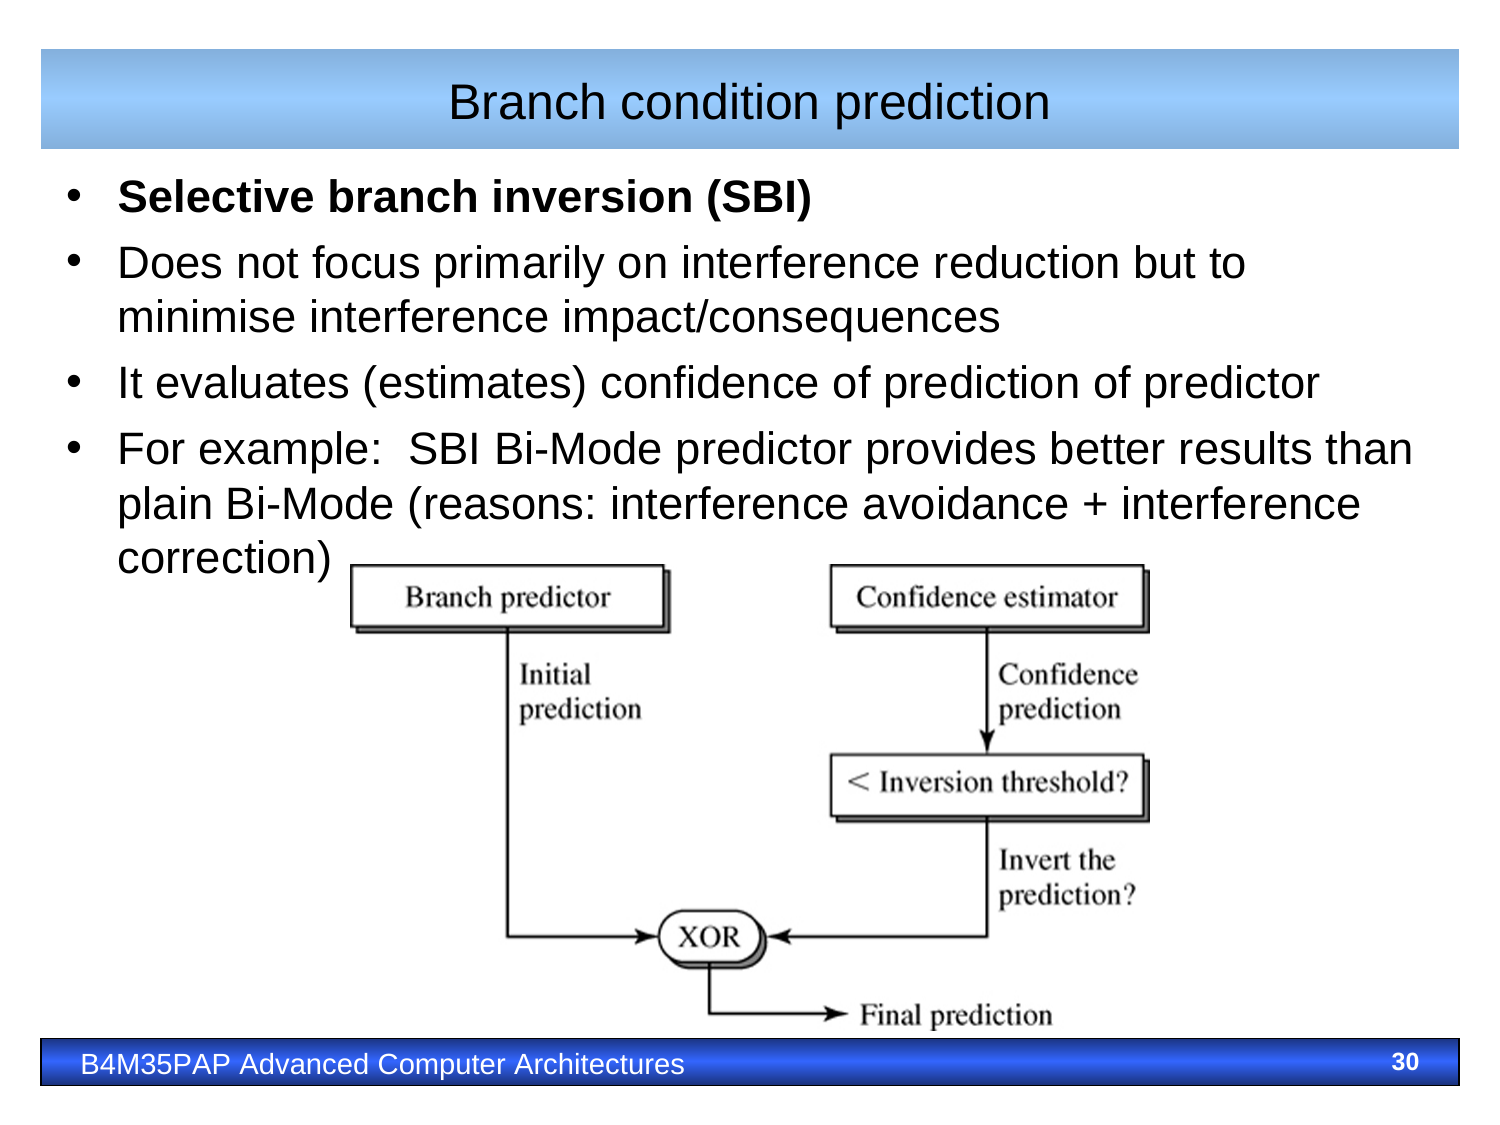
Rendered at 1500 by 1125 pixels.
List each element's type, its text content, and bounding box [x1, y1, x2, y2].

list Selective branch inversion (SBI) Does not focus primarily on interference reduction but to minimise interference impact/consequences It evaluates (estimates) confidence of prediction of predictor For example: SBI Bi-Mode predictor provides better results than plain Bi-Mode (reasons: interference avoidance + interference correction) [51, 159, 1449, 596]
title Branch condition prediction [41, 49, 1459, 149]
picture [350, 564, 1150, 1031]
